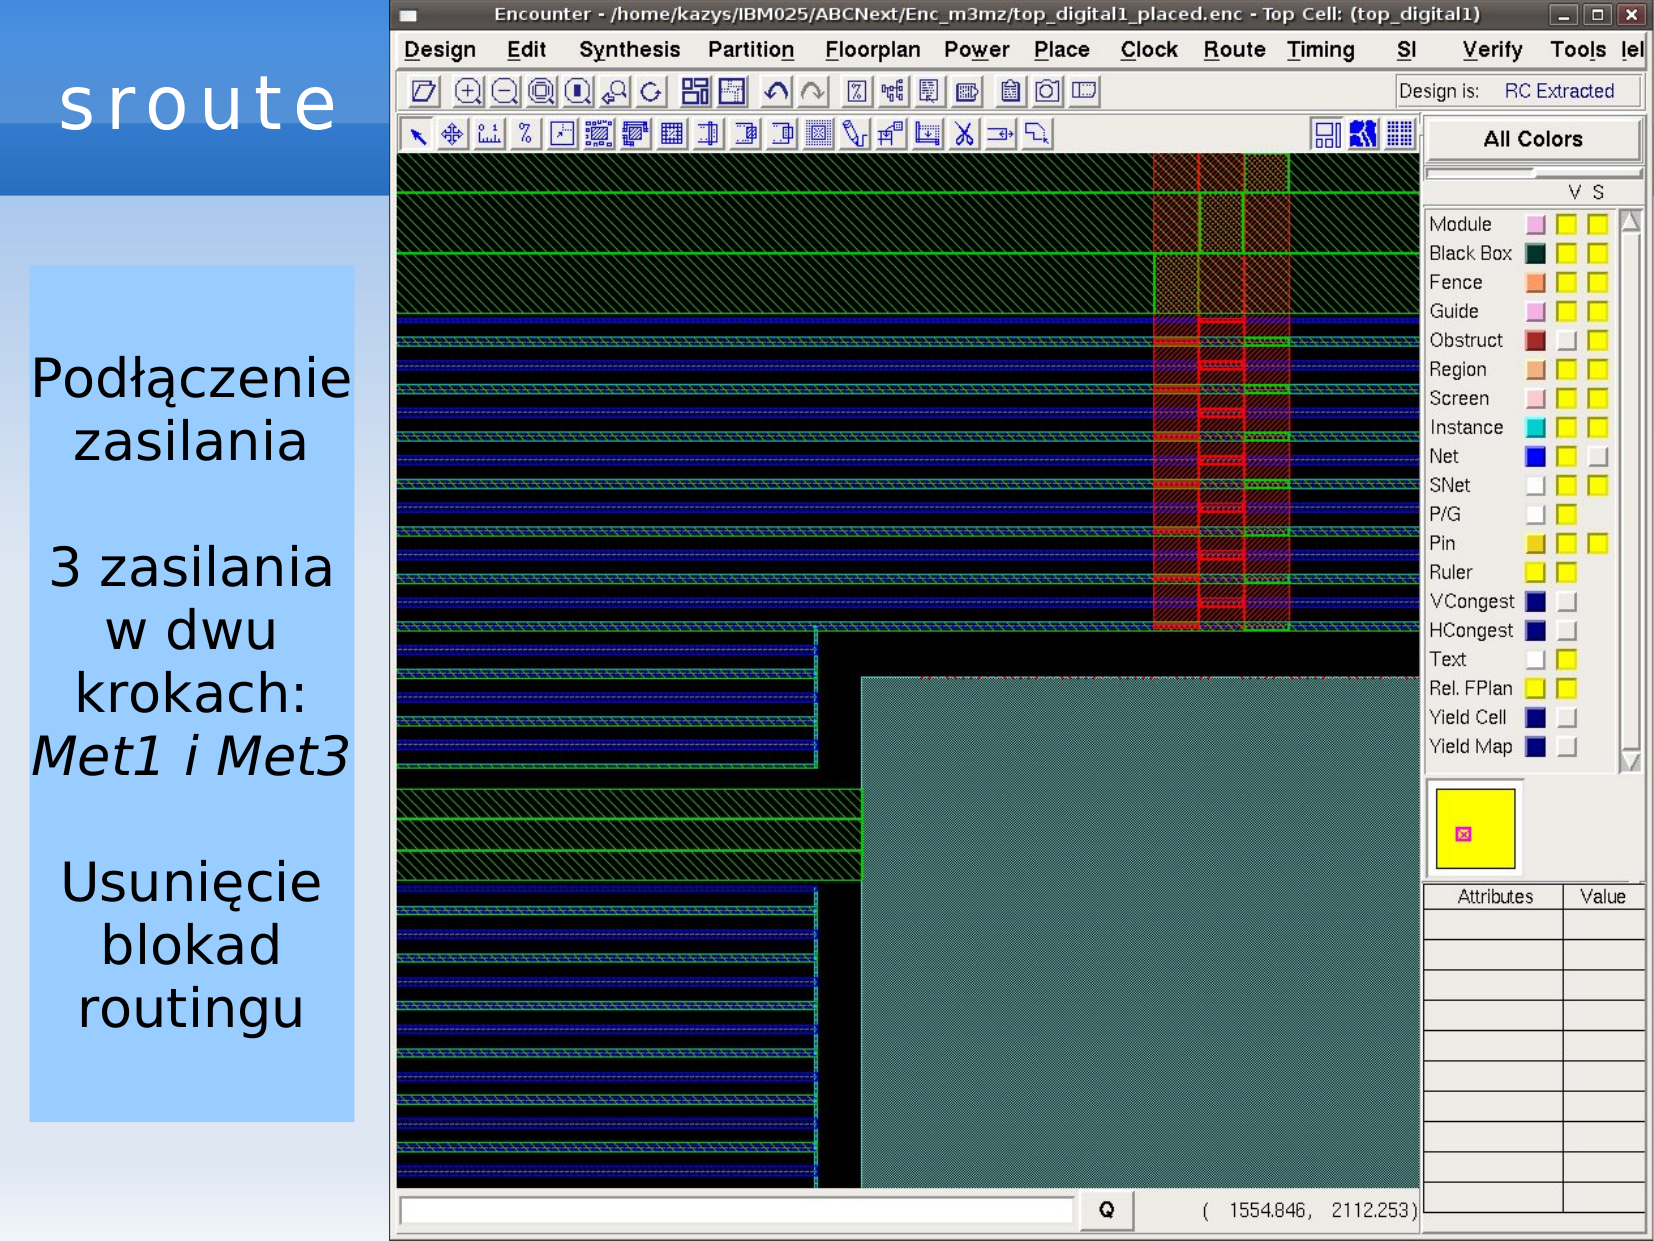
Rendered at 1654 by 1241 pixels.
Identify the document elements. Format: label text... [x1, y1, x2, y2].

title sroute [59, 29, 389, 178]
text_box Podłączenie zasilania 3 zasilania w dwu krokach: Met1 i Met3 Usunięcie blokad routingu [29, 265, 355, 1123]
picture [0, 0, 1654, 1241]
